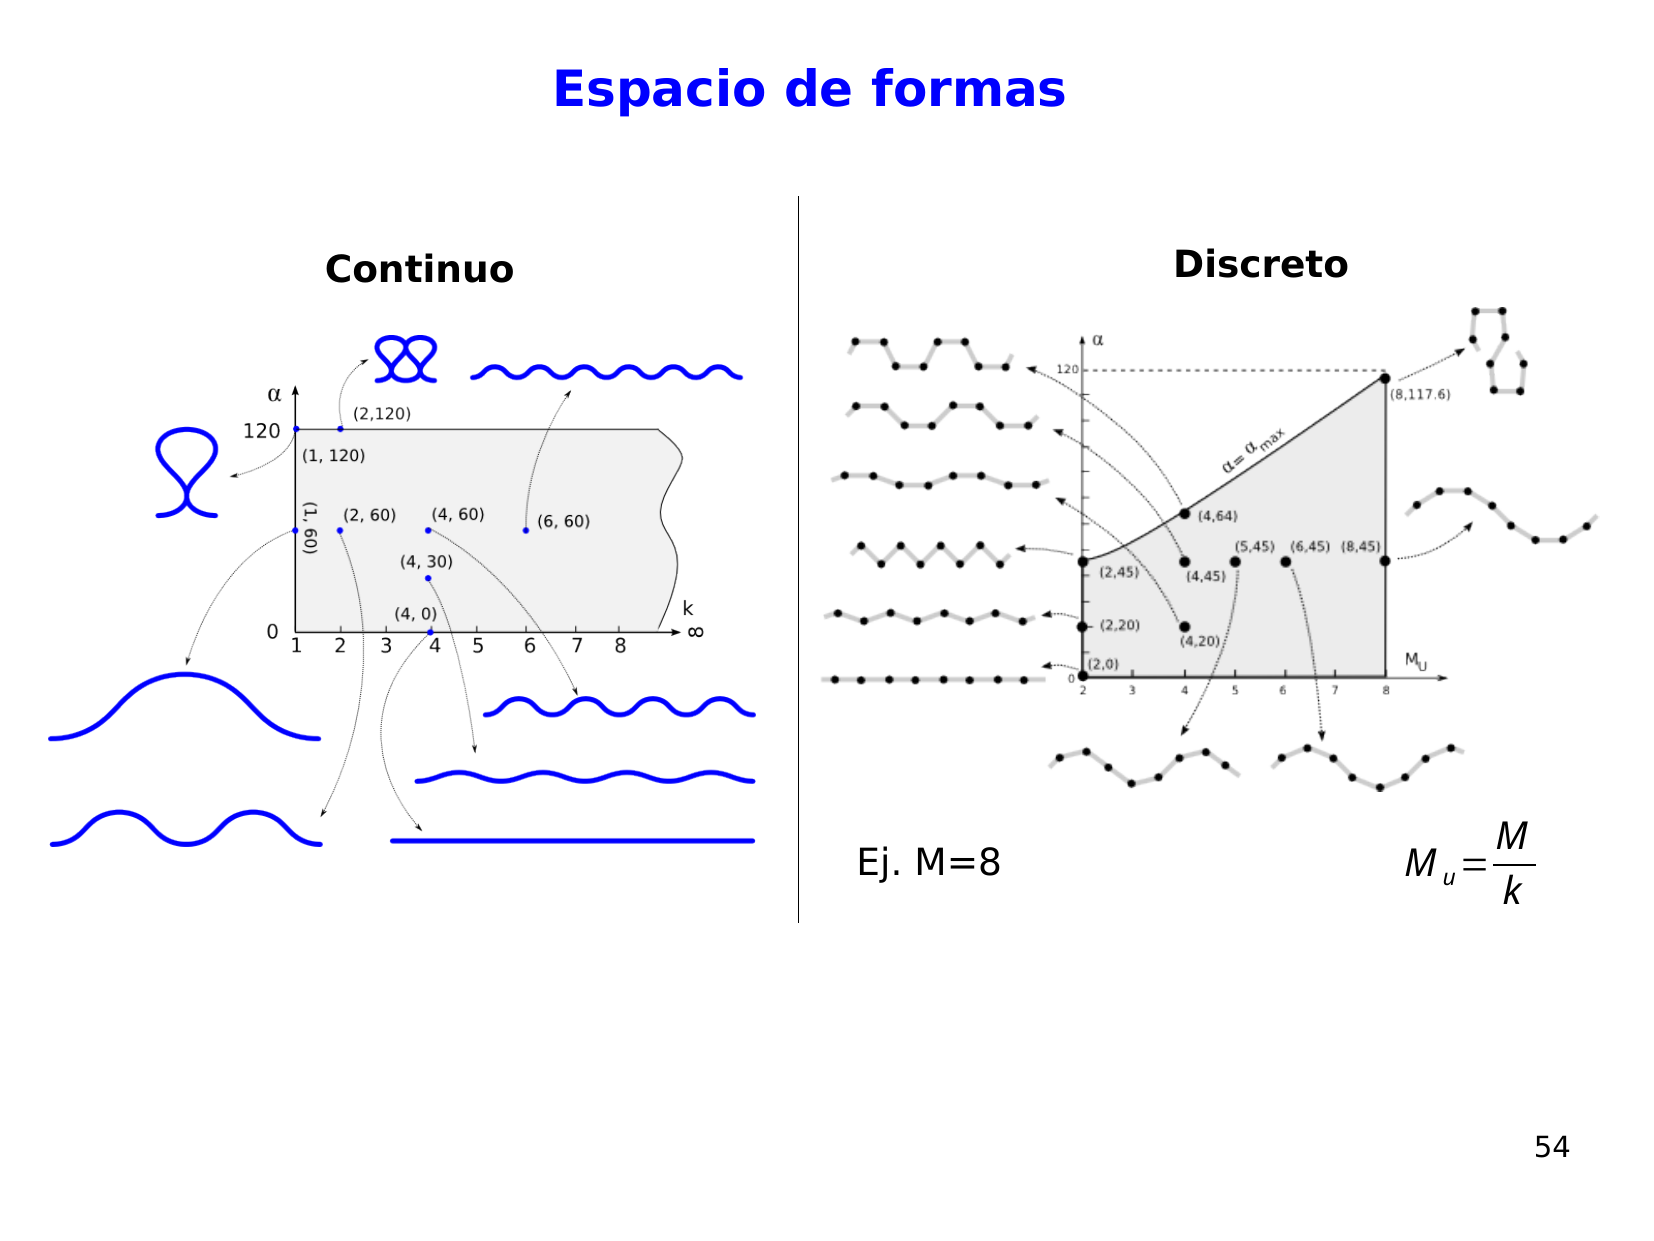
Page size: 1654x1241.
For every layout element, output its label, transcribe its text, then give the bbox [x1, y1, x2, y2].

text_box Ej. M=8 [841, 833, 1018, 892]
text_box Discreto [1158, 234, 1365, 294]
text_box Espacio de formas [537, 52, 1083, 126]
chart [1394, 813, 1547, 915]
text_box Continuo [310, 240, 530, 299]
picture [48, 335, 756, 847]
picture [819, 307, 1600, 792]
